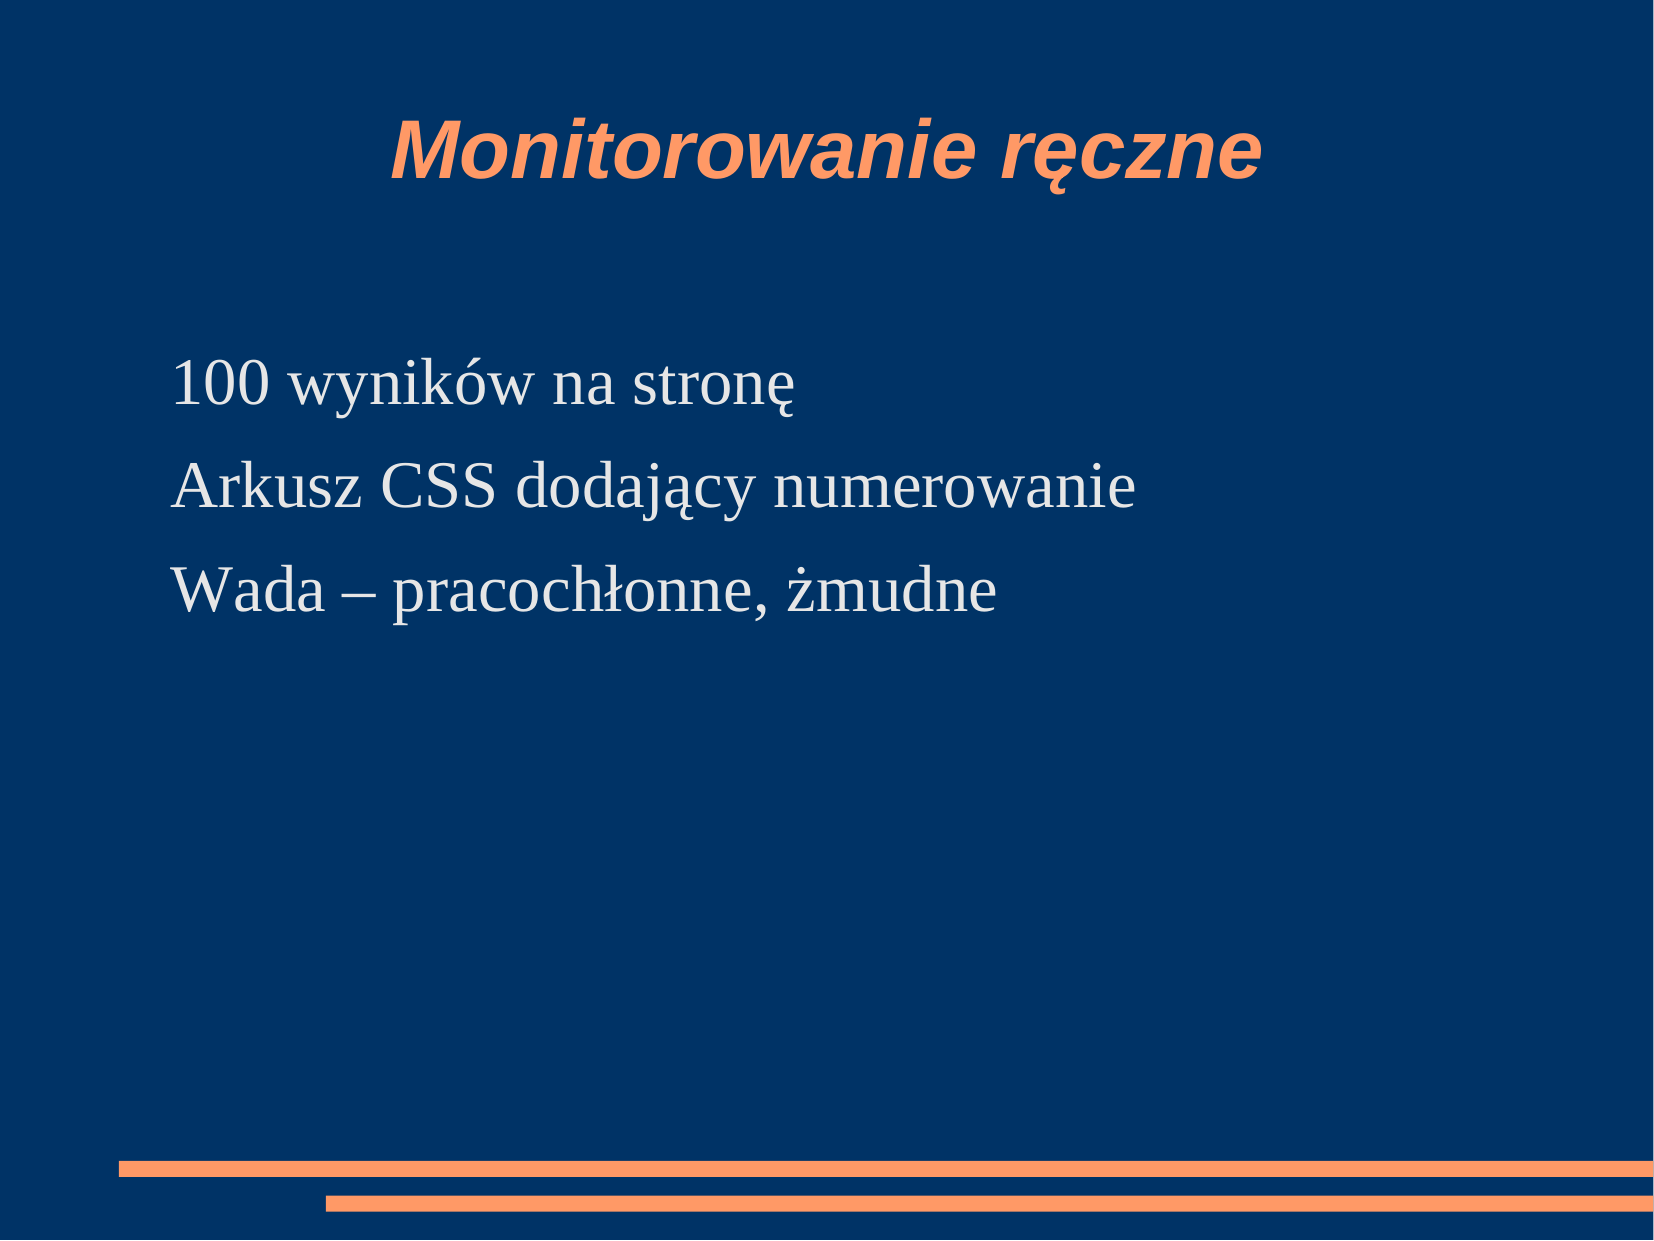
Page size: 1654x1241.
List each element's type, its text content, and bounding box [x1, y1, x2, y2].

list 100 wyników na stronę Arkusz CSS dodający numerowanie Wada – pracochłonne, żmudne [152, 344, 1534, 1127]
title Monitorowanie ręczne [121, 46, 1534, 254]
